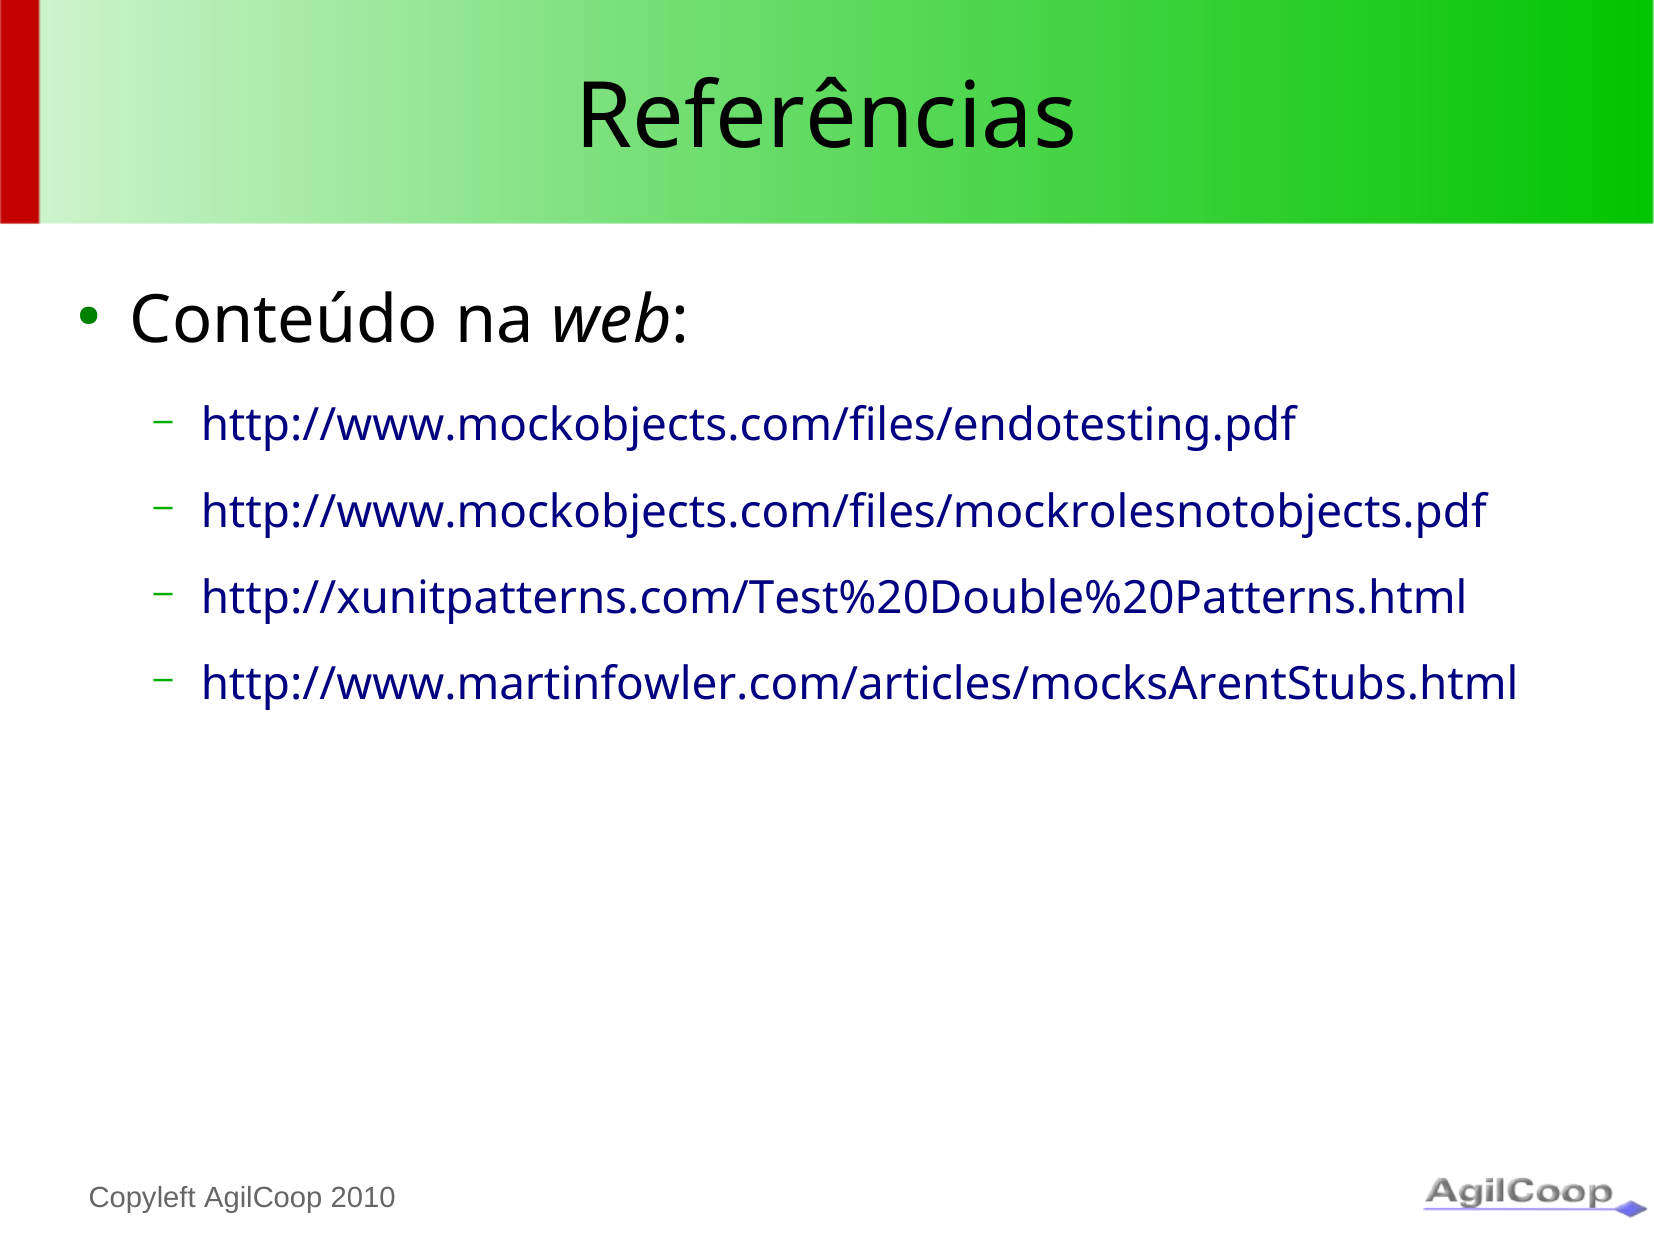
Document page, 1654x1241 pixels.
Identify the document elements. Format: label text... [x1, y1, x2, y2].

title Referências [82, 8, 1571, 216]
picture [0, 0, 1654, 1241]
list Conteúdo na web: http://www.mockobjects.com/files/endotesting.pdf http://www.mockobjects.com/files/mockrolesnotobjects.pdf http://xunitpatterns.com/Test%20Double%20Patterns.html http://www.martinfowler.com/articles/mocksArentStubs.html [59, 271, 1607, 1108]
